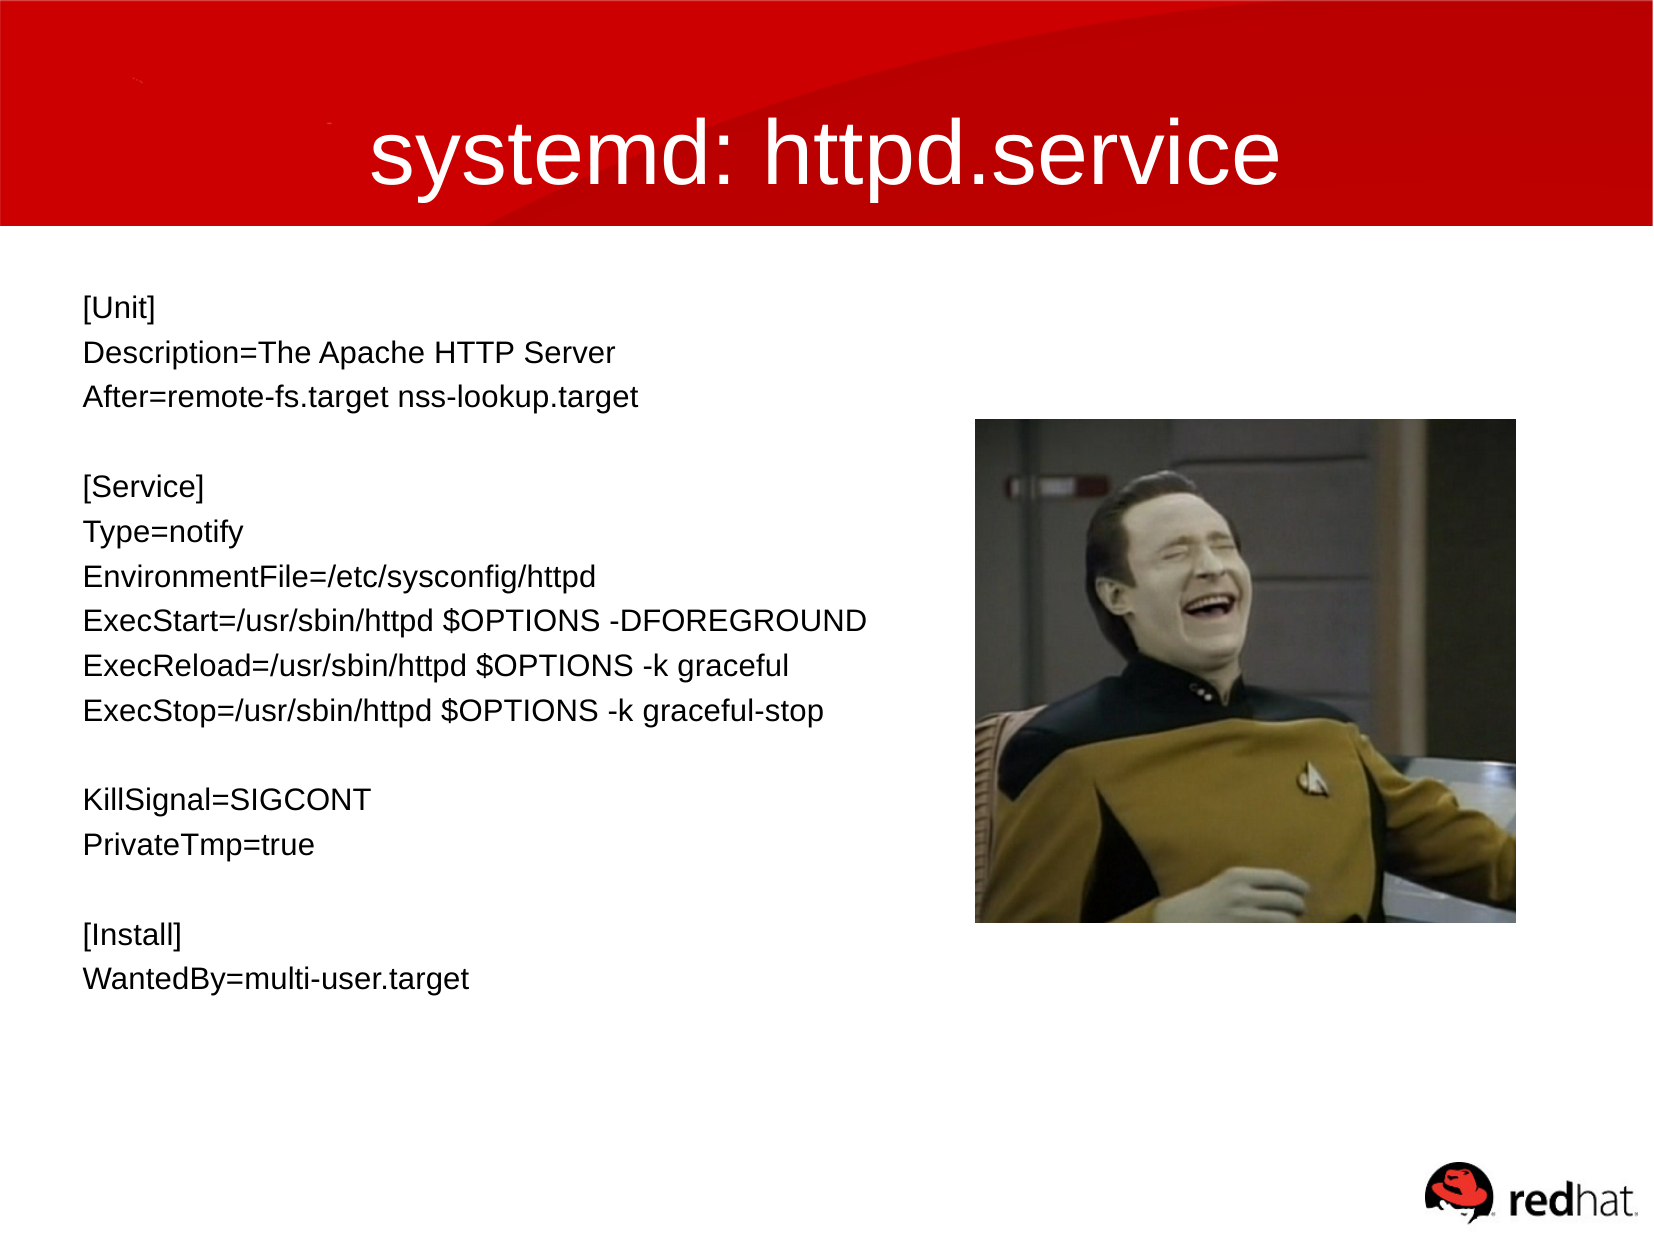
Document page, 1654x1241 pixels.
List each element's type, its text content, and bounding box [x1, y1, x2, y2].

list [Unit] Description=The Apache HTTP Server After=remote-fs.target nss-lookup.target [Service] Type=notify EnvironmentFile=/etc/sysconfig/httpd ExecStart=/usr/sbin/httpd $OPTIONS -DFOREGROUND ExecReload=/usr/sbin/httpd $OPTIONS -k graceful ExecStop=/usr/sbin/httpd $OPTIONS -k graceful-stop KillSignal=SIGCONT PrivateTmp=true [Install] WantedBy=multi-user.target [82, 290, 1571, 1010]
title systemd: httpd.service [82, 49, 1571, 257]
picture [1425, 1162, 1638, 1232]
picture [0, 0, 1653, 226]
picture [975, 419, 1516, 923]
